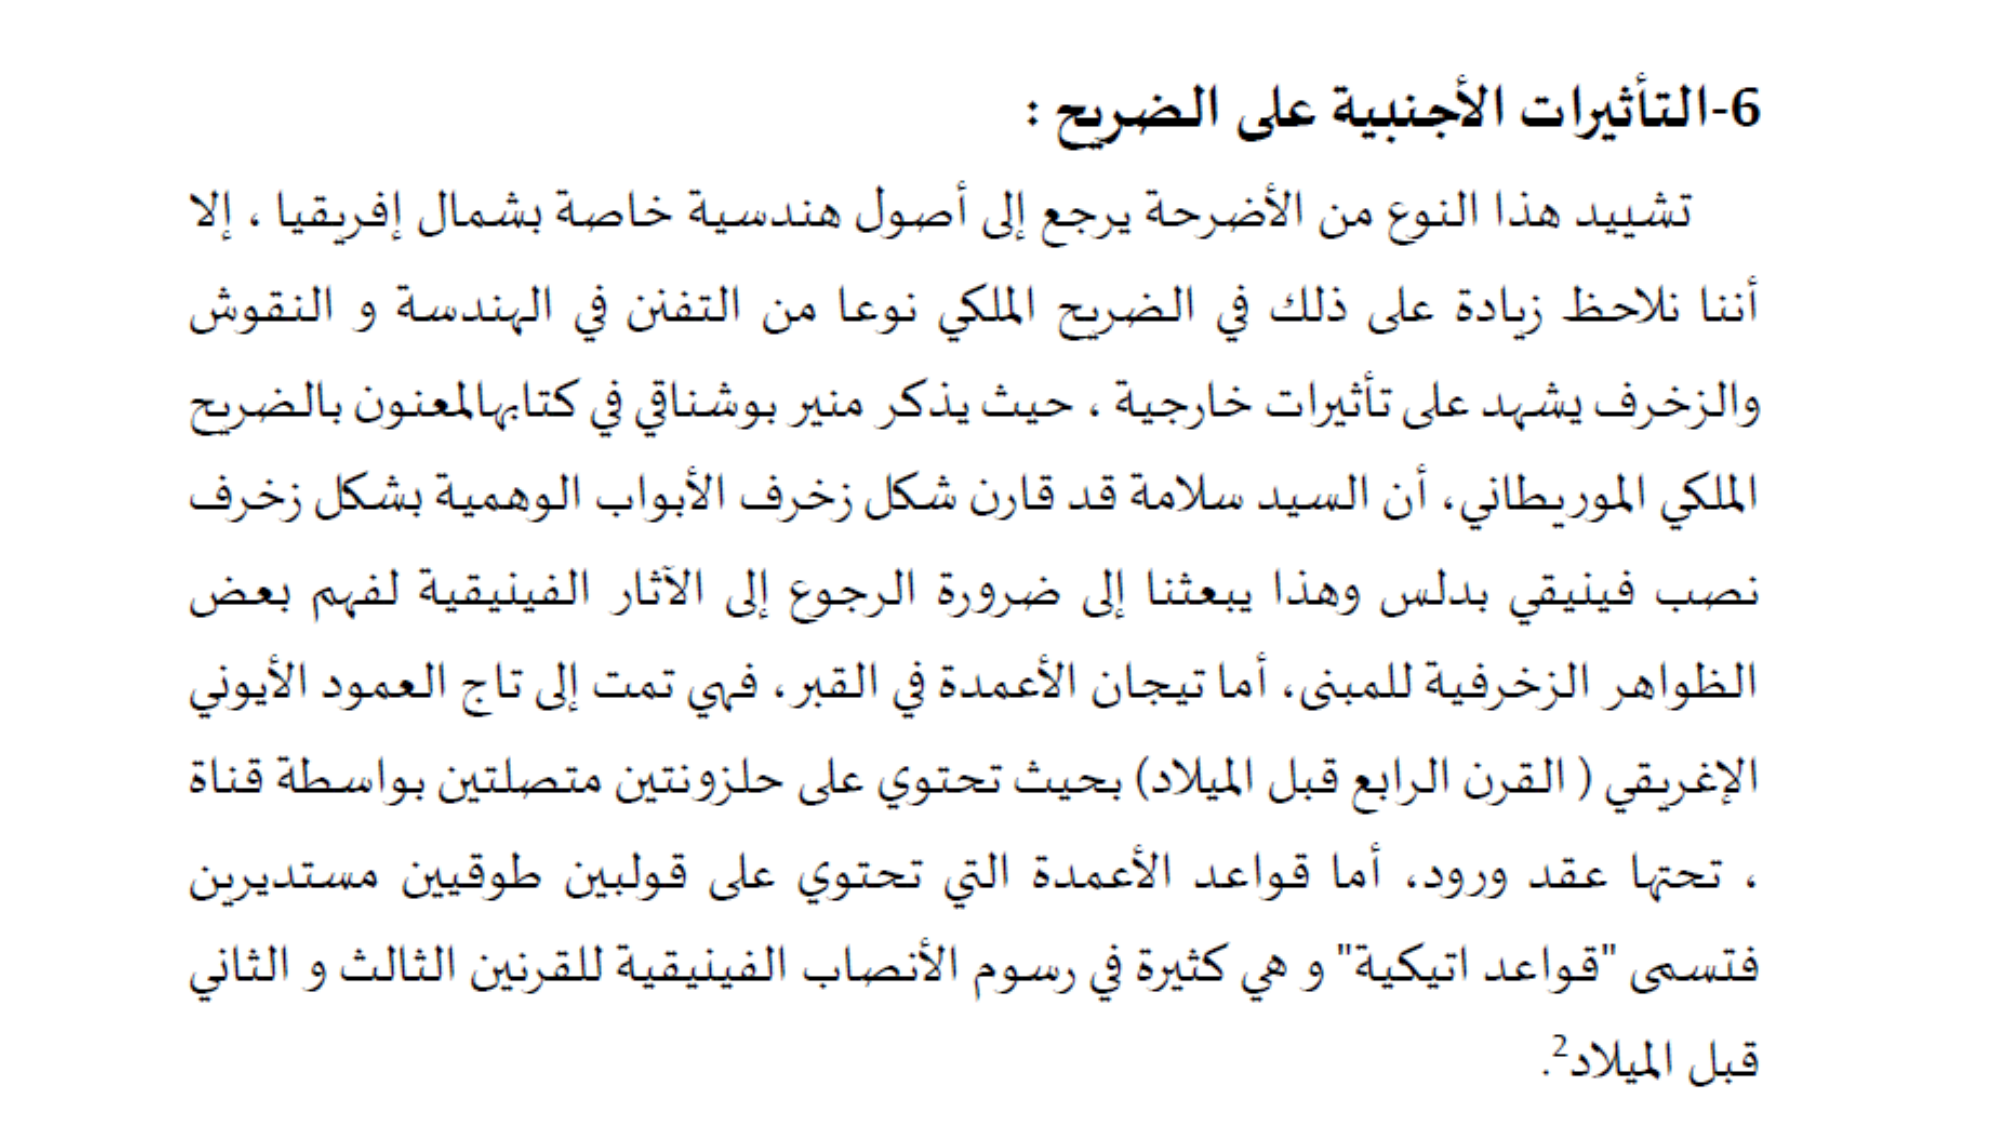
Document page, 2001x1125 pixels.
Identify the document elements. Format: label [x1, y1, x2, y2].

picture [165, 60, 1787, 1095]
